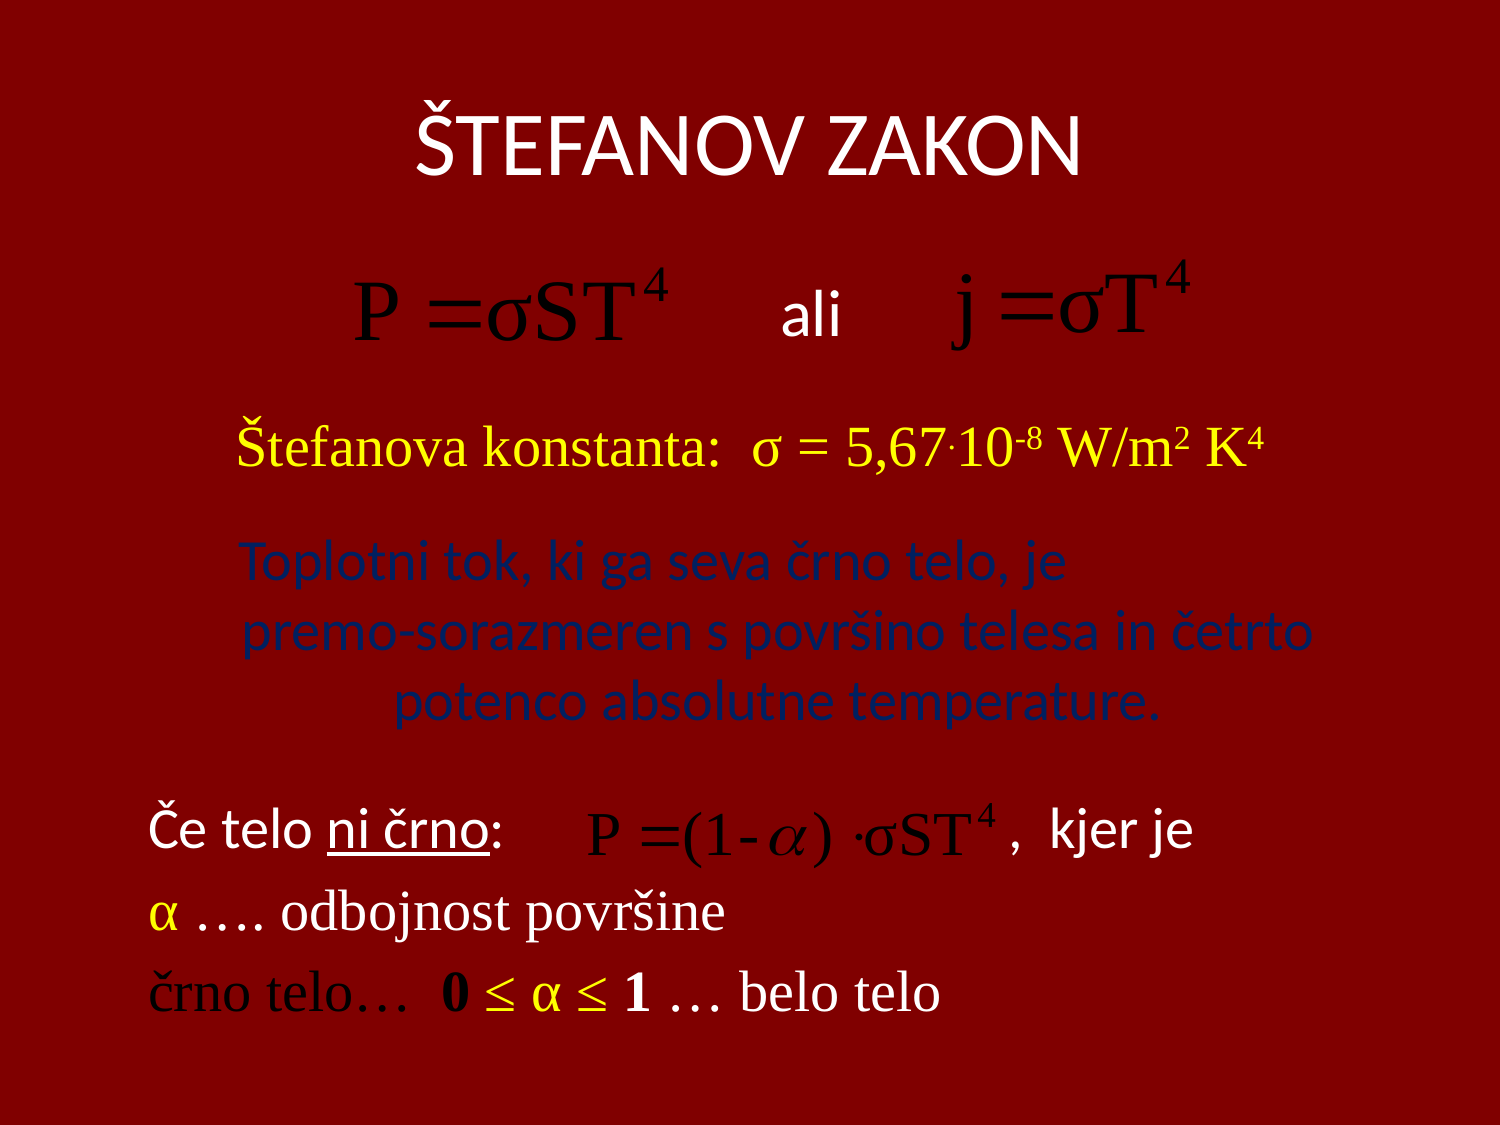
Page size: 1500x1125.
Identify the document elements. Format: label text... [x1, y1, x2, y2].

list ali Štefanova konstanta: σ = 5,67.10-8 W/m2 K4 Toplotni tok, ki ga seva črno telo, je premo-sorazmeren s površino telesa in četrto potenco absolutne temperature. Če telo ni črno: , kjer je α …. odbojnost površine črno telo… 0 ≤ α ≤ 1 … belo telo [75, 262, 1425, 1067]
picture [577, 787, 1007, 882]
title ŠTEFANOV ZAKON [75, 45, 1425, 233]
picture [933, 237, 1207, 369]
chart [578, 788, 1008, 884]
chart [339, 246, 687, 365]
picture [339, 245, 686, 363]
